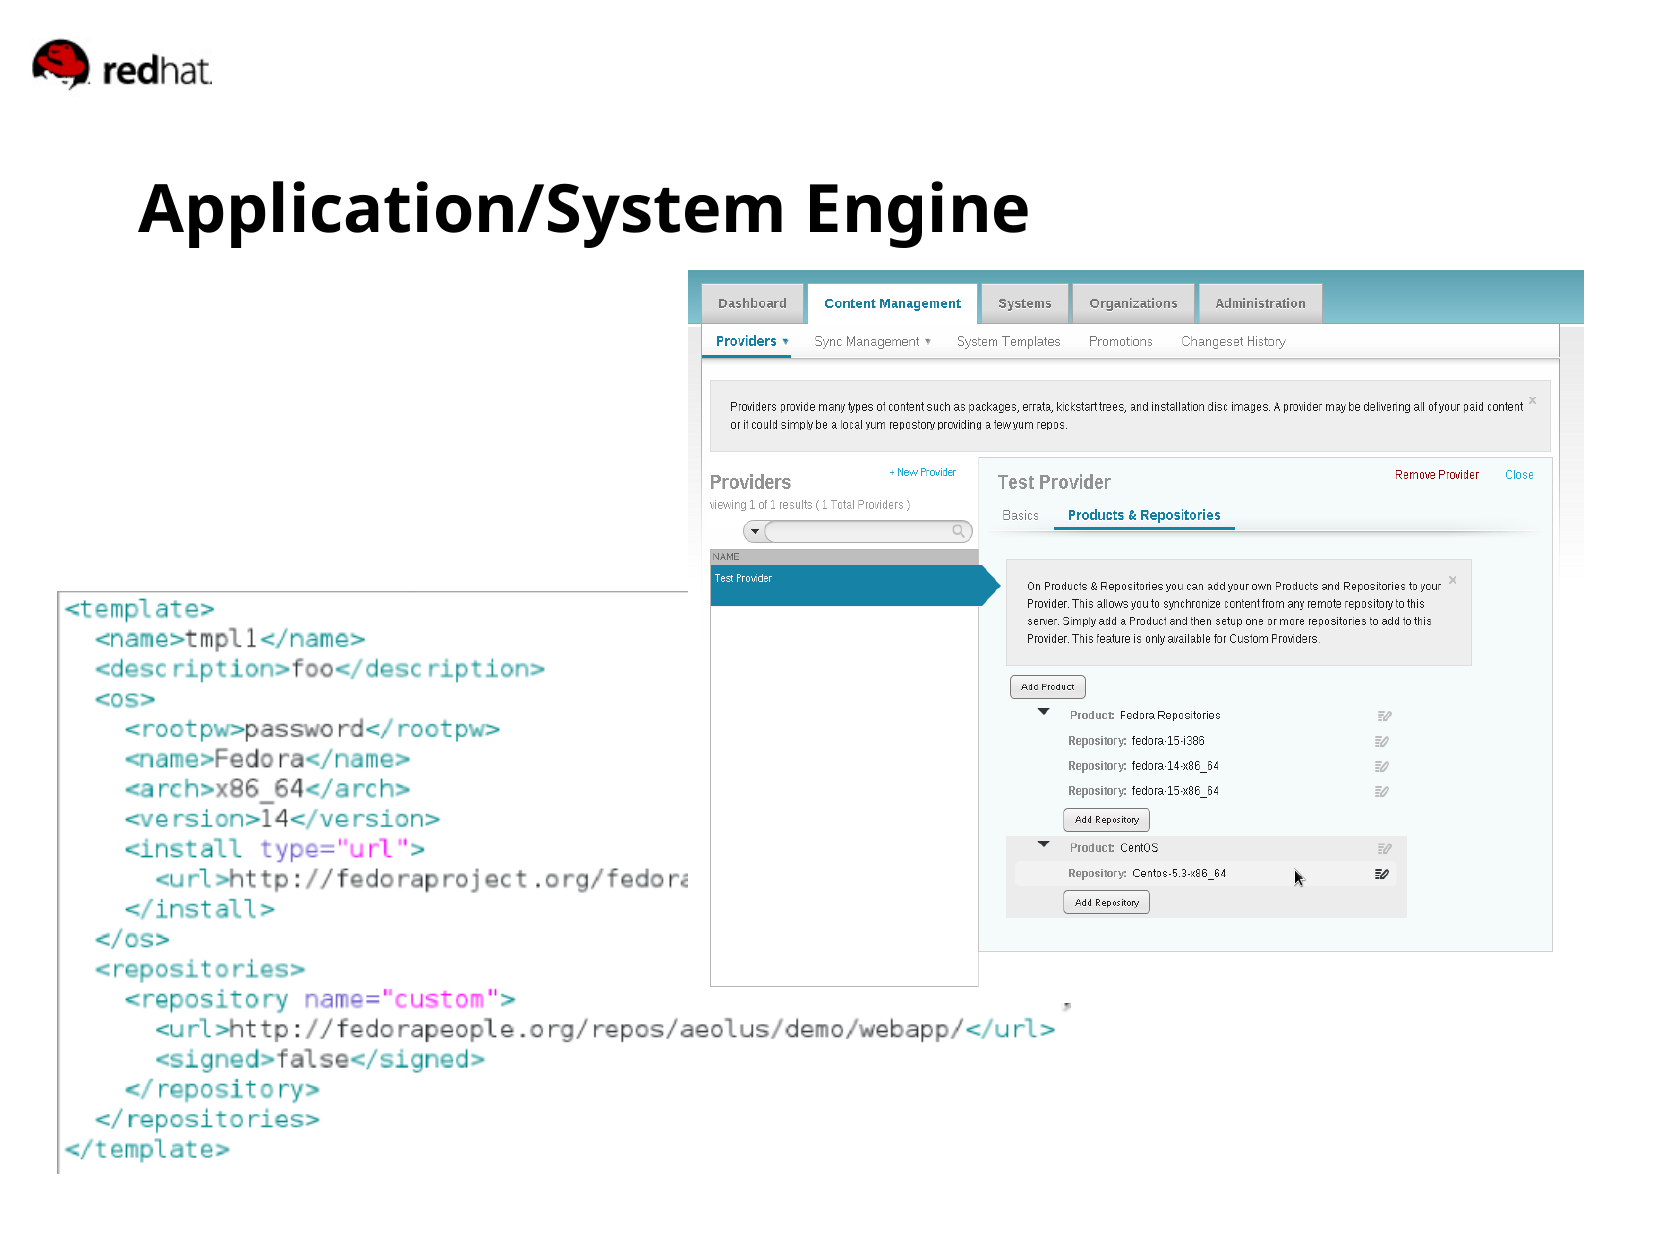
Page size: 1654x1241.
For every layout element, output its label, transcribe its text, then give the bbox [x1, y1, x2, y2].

picture [57, 270, 1584, 1174]
picture [31, 37, 212, 98]
title Application/System Engine [121, 102, 1534, 310]
